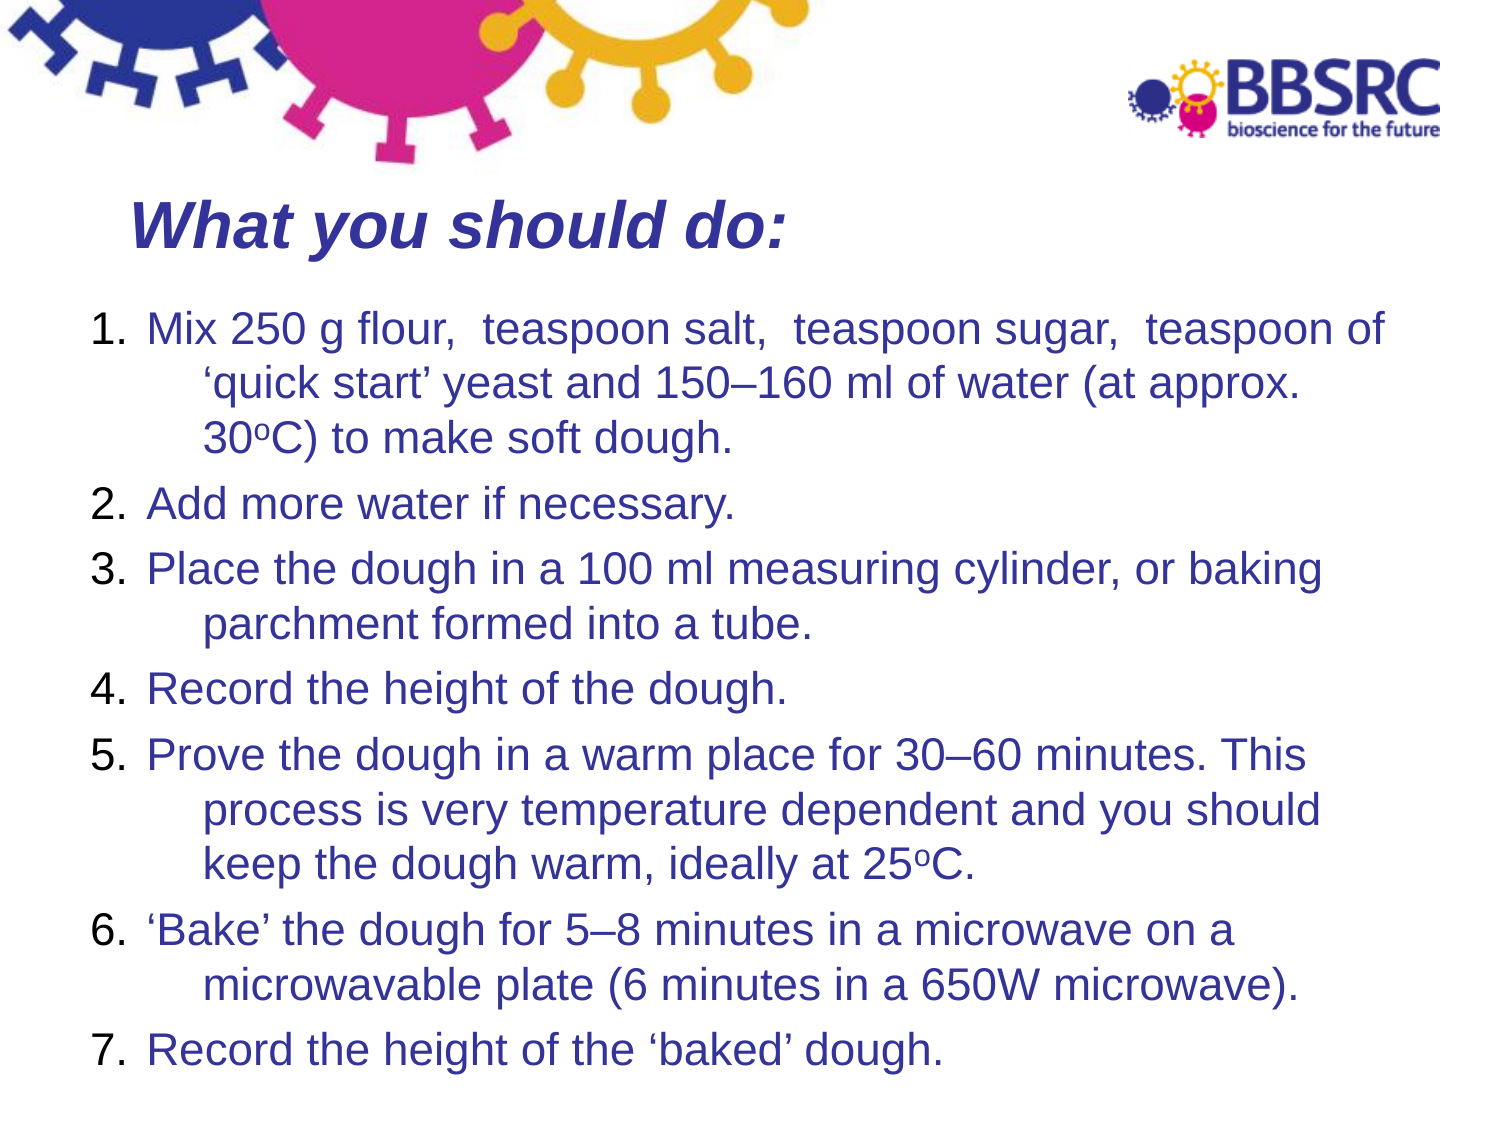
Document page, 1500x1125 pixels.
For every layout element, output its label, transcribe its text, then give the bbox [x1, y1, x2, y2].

list Mix 250 g flour, teaspoon salt, teaspoon sugar, teaspoon of ‘quick start’ yeast and 150–160 ml of water (at approx. 30oC) to make soft dough. Add more water if necessary. Place the dough in a 100 ml measuring cylinder, or baking parchment formed into a tube. Record the height of the dough. Prove the dough in a warm place for 30–60 minutes. This process is very temperature dependent and you should keep the dough warm, ideally at 25oC. ‘Bake’ the dough for 5–8 minutes in a microwave on a microwavable plate (6 minutes in a 650W microwave). Record the height of the ‘baked’ dough. [75, 290, 1426, 1095]
title What you should do: [75, 174, 845, 290]
